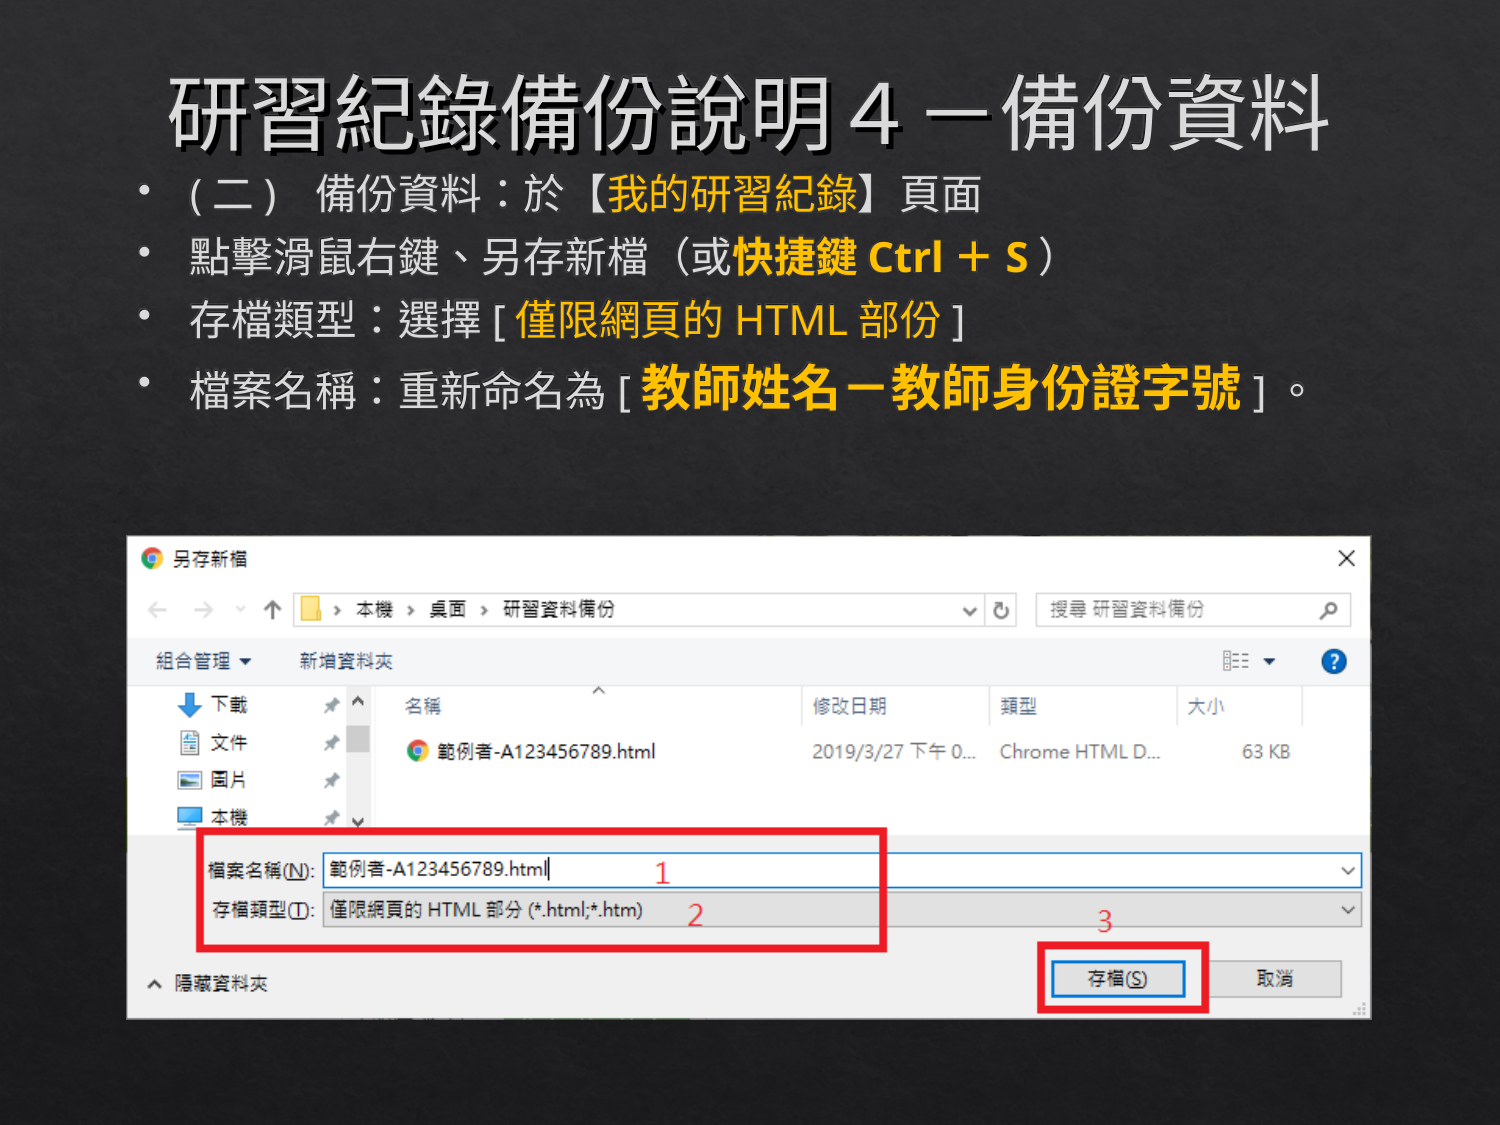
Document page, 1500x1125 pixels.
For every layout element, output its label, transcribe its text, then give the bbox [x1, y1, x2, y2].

picture [126, 535, 1372, 1020]
list (二) 備份資料：於【我的研習紀錄】頁面 點擊滑鼠右鍵、另存新檔（或快捷鍵Ctrl＋S） 存檔類型：選擇[僅限網頁的HTML部份] 檔案名稱：重新命名為[教師姓名－教師身份證字號]。 [112, 160, 1387, 996]
title 研習紀錄備份說明４－備份資料 [112, 31, 1387, 160]
text_box 5 [1293, 965, 1387, 1025]
